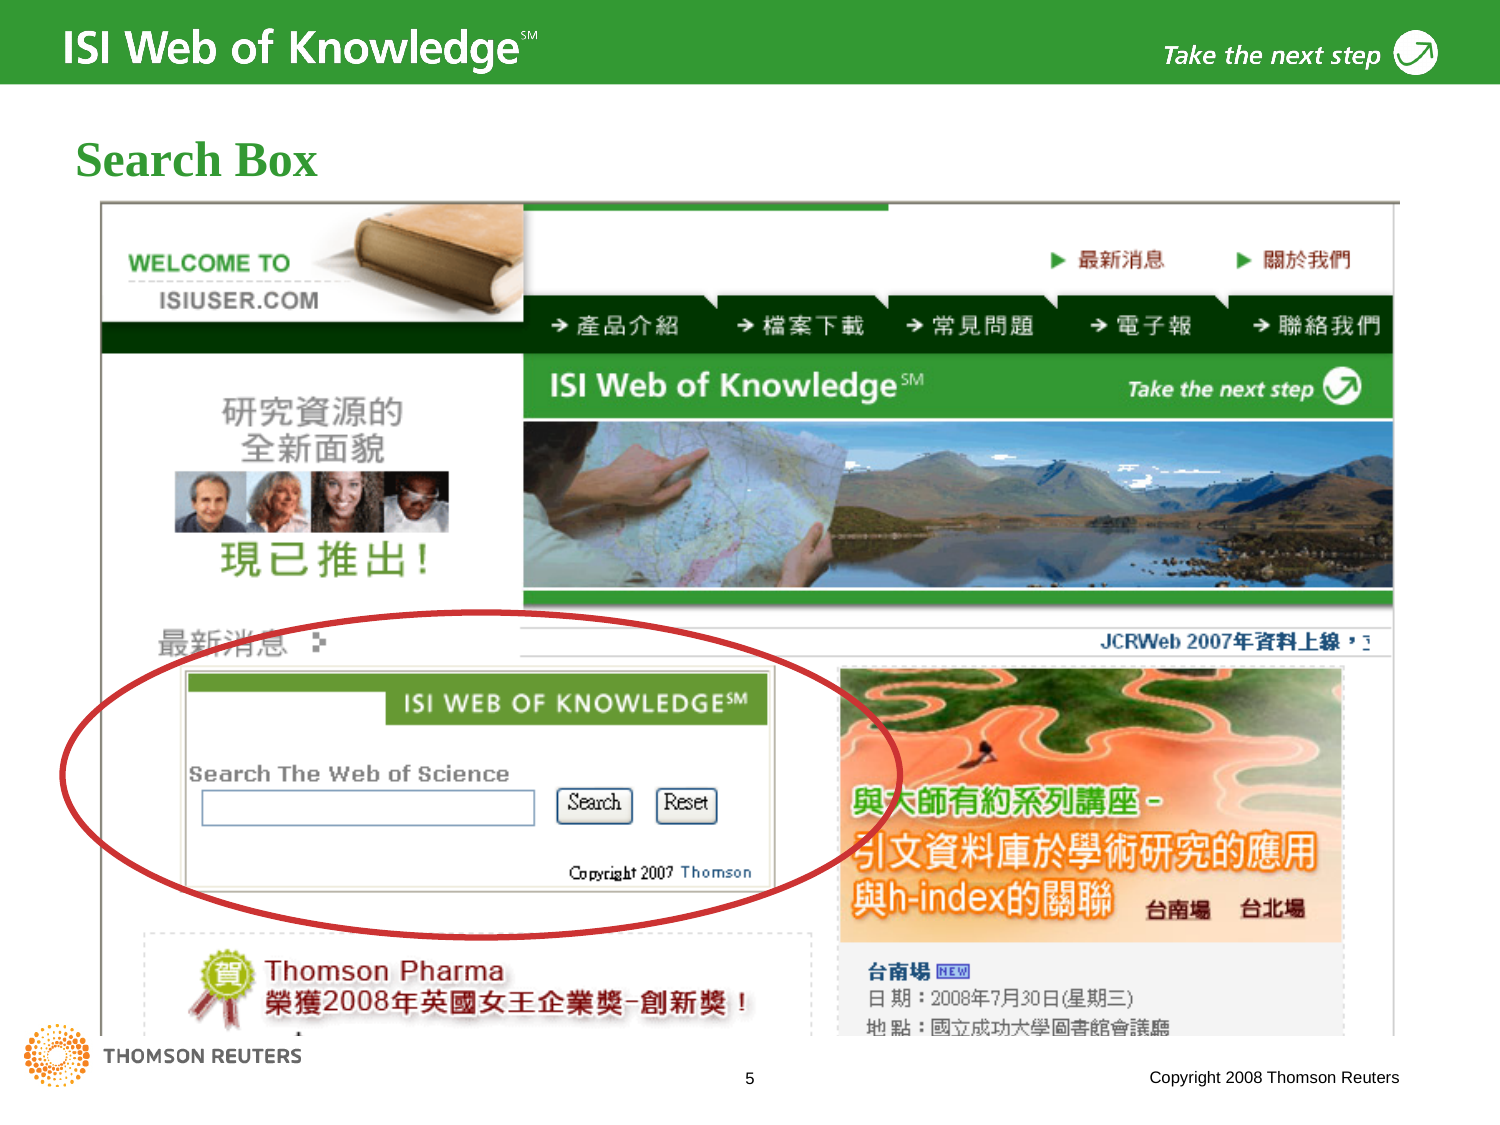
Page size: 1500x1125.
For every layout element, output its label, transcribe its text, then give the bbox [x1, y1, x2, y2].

picture [99, 200, 1400, 1036]
picture [99, 616, 896, 934]
title Search Box [75, 111, 1426, 187]
